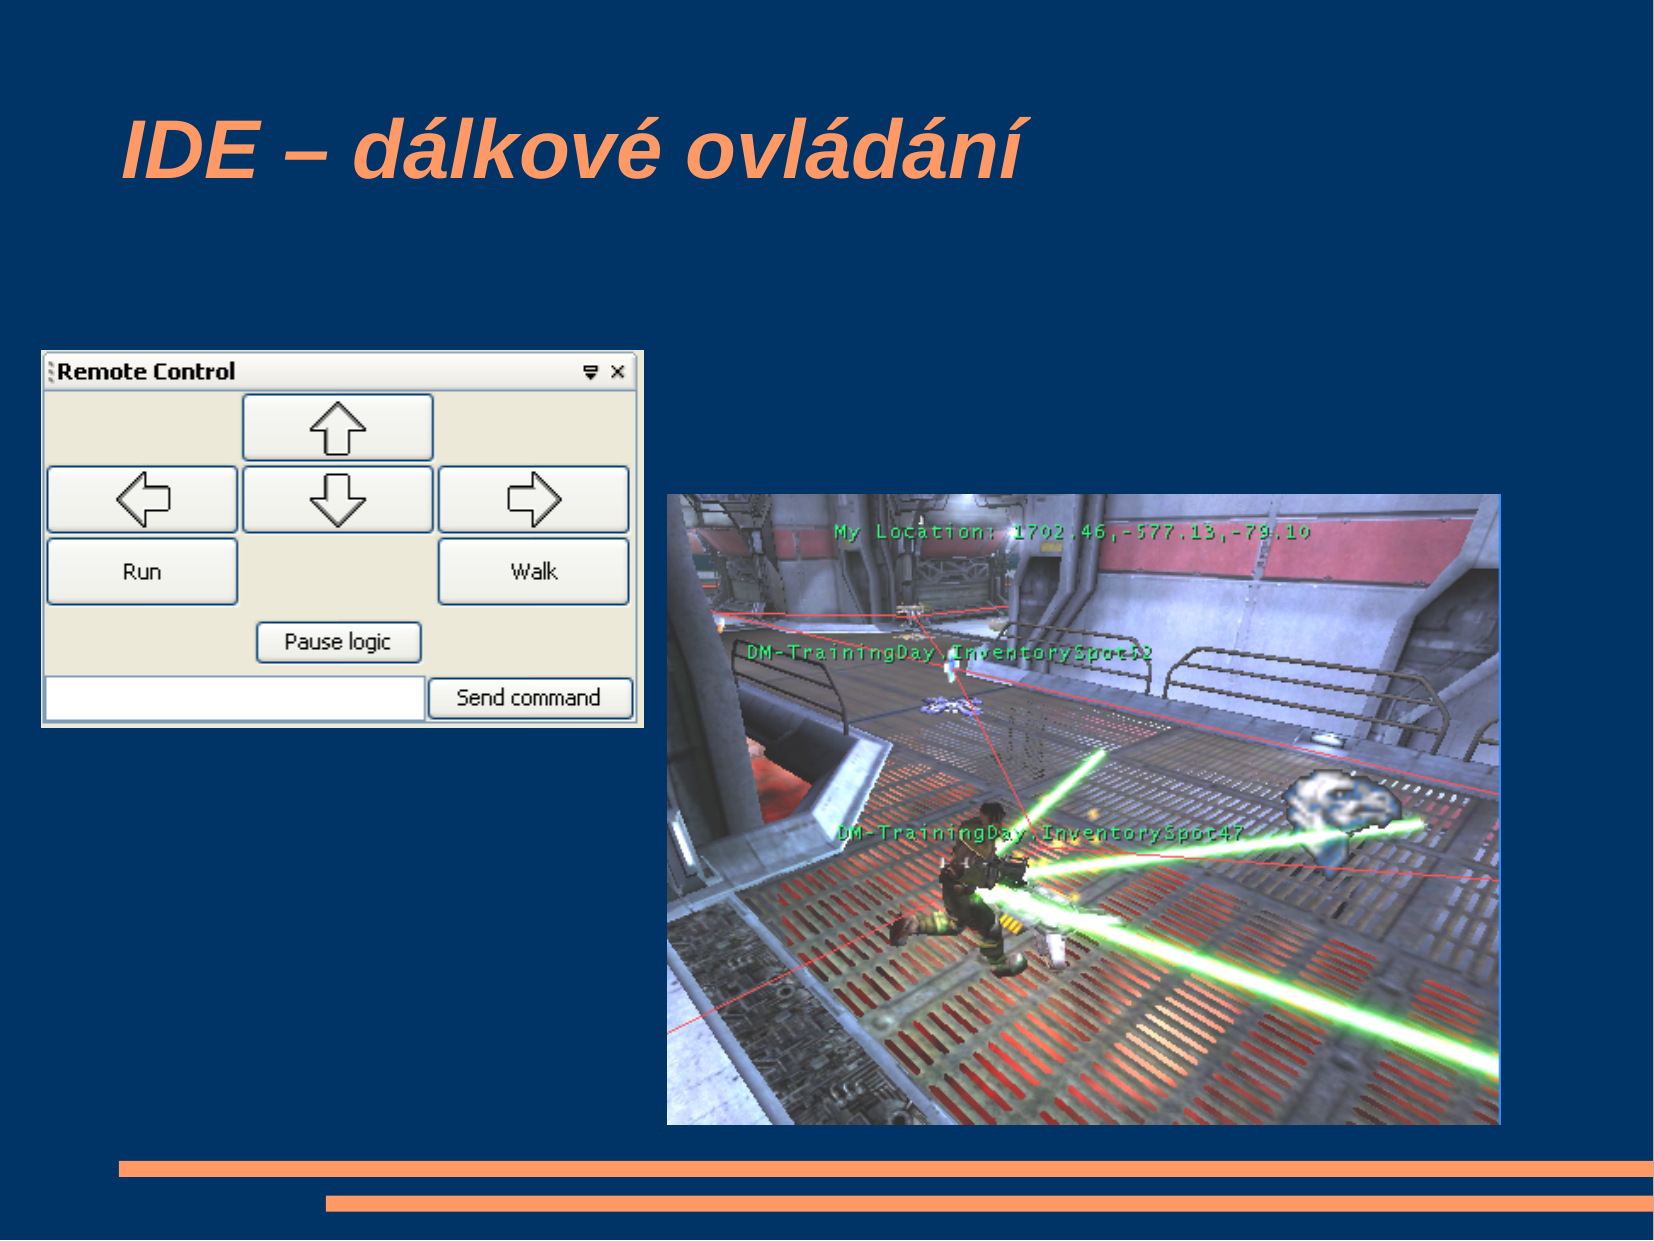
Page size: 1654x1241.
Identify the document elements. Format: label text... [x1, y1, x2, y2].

picture [41, 350, 644, 728]
picture [667, 494, 1501, 1126]
title IDE – dálkové ovládání [121, 53, 1534, 247]
